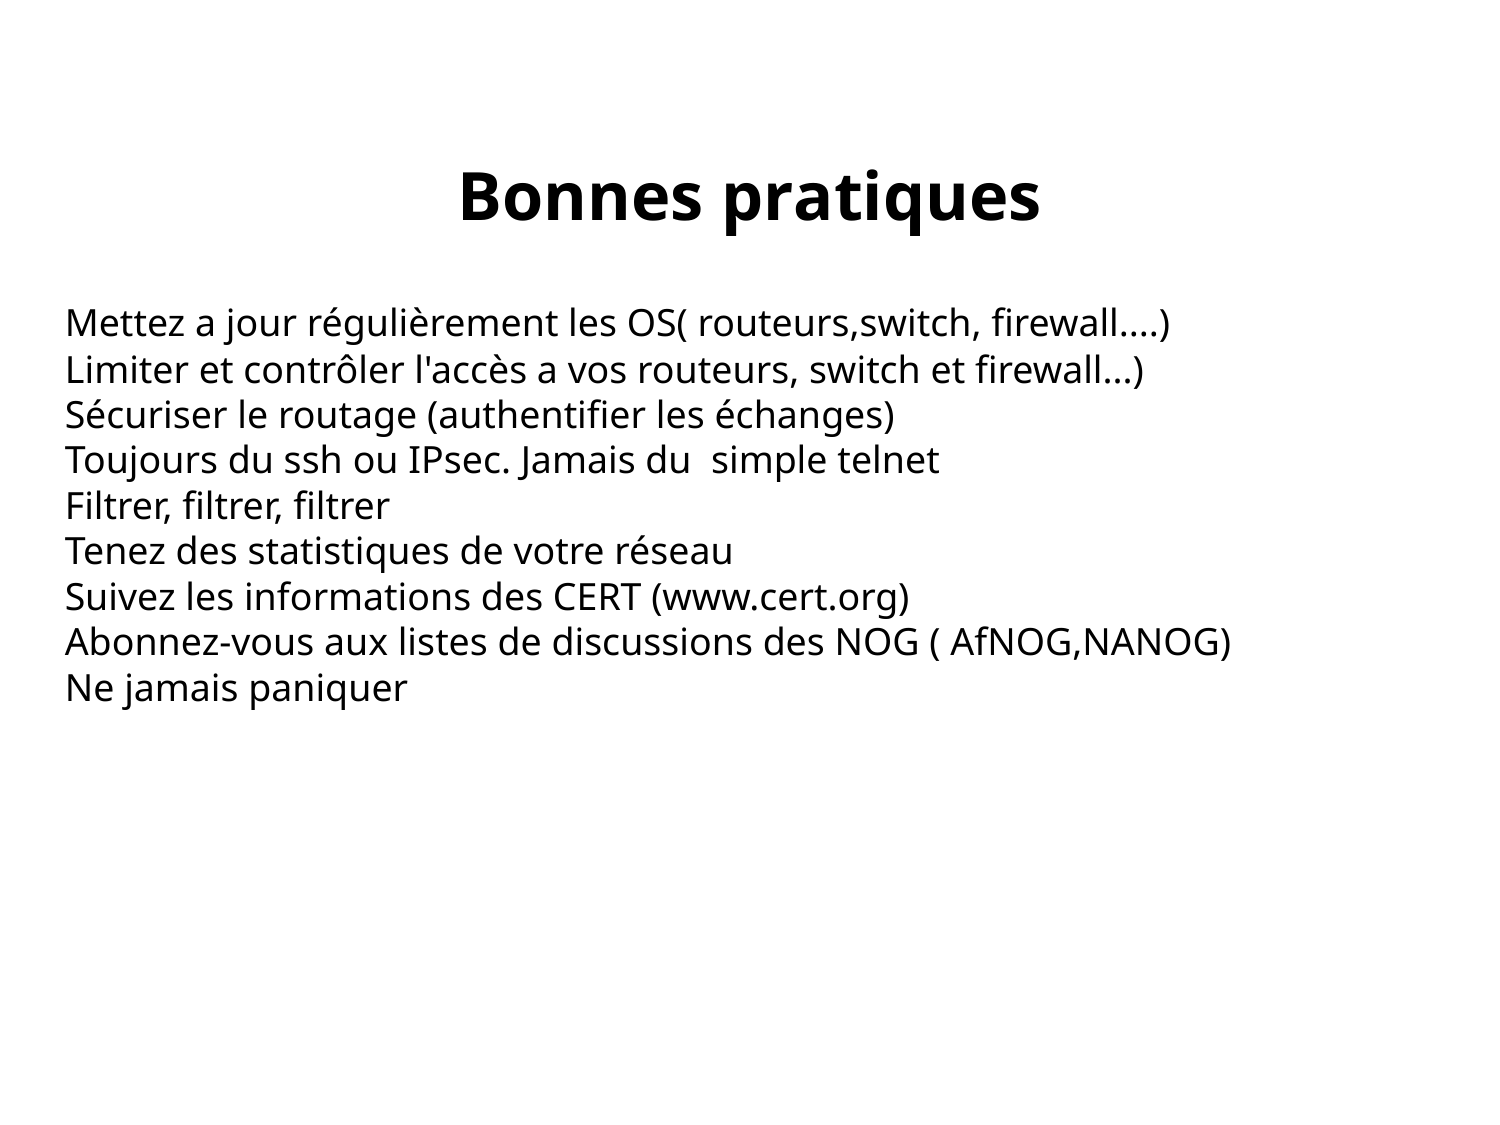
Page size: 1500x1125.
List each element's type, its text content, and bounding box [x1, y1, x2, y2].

text_box Mettez a jour régulièrement les OS( routeurs,switch, firewall....) Limiter et contrôler l'accès a vos routeurs, switch et firewall...) Sécuriser le routage (authentifier les échanges) Toujours du ssh ou IPsec. Jamais du simple telnet Filtrer, filtrer, filtrer Tenez des statistiques de votre réseau Suivez les informations des CERT (www.cert.org) Abonnez-vous aux listes de discussions des NOG ( AfNOG,NANOG) Ne jamais paniquer [64, 302, 1424, 800]
title Bonnes pratiques [112, 99, 1388, 288]
